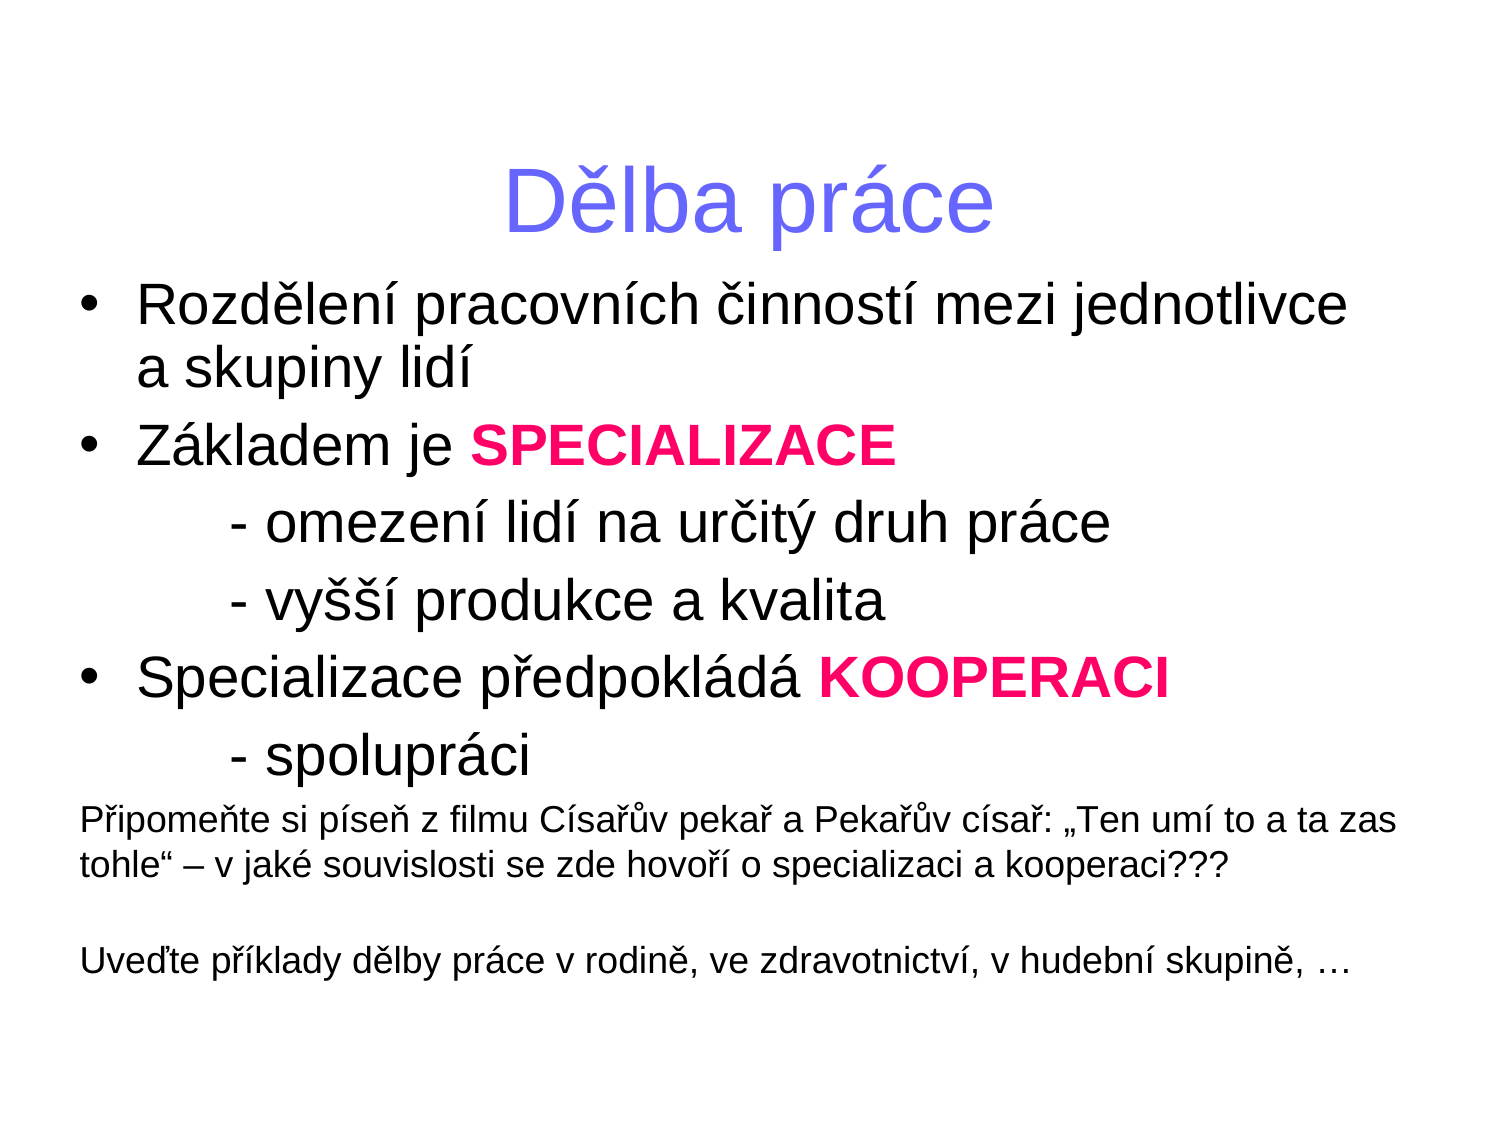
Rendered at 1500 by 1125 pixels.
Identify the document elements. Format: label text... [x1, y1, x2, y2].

title Dělba práce [75, 101, 1426, 290]
text_box Uveďte příklady dělby práce v rodině, ve zdravotnictví, v hudební skupině, … [64, 928, 1424, 990]
text_box Připomeňte si píseň z filmu Císařův pekař a Pekařův císař: „Ten umí to a ta zas tohle“ – v jaké souvislosti se zde hovoří o specializaci a kooperaci??? [64, 786, 1424, 893]
list Rozdělení pracovních činností mezi jednotlivce a skupiny lidí Základem je SPECIALIZACE - omezení lidí na určitý druh práce - vyšší produkce a kvalita Specializace předpokládá KOOPERACI - spolupráci [64, 267, 1415, 786]
